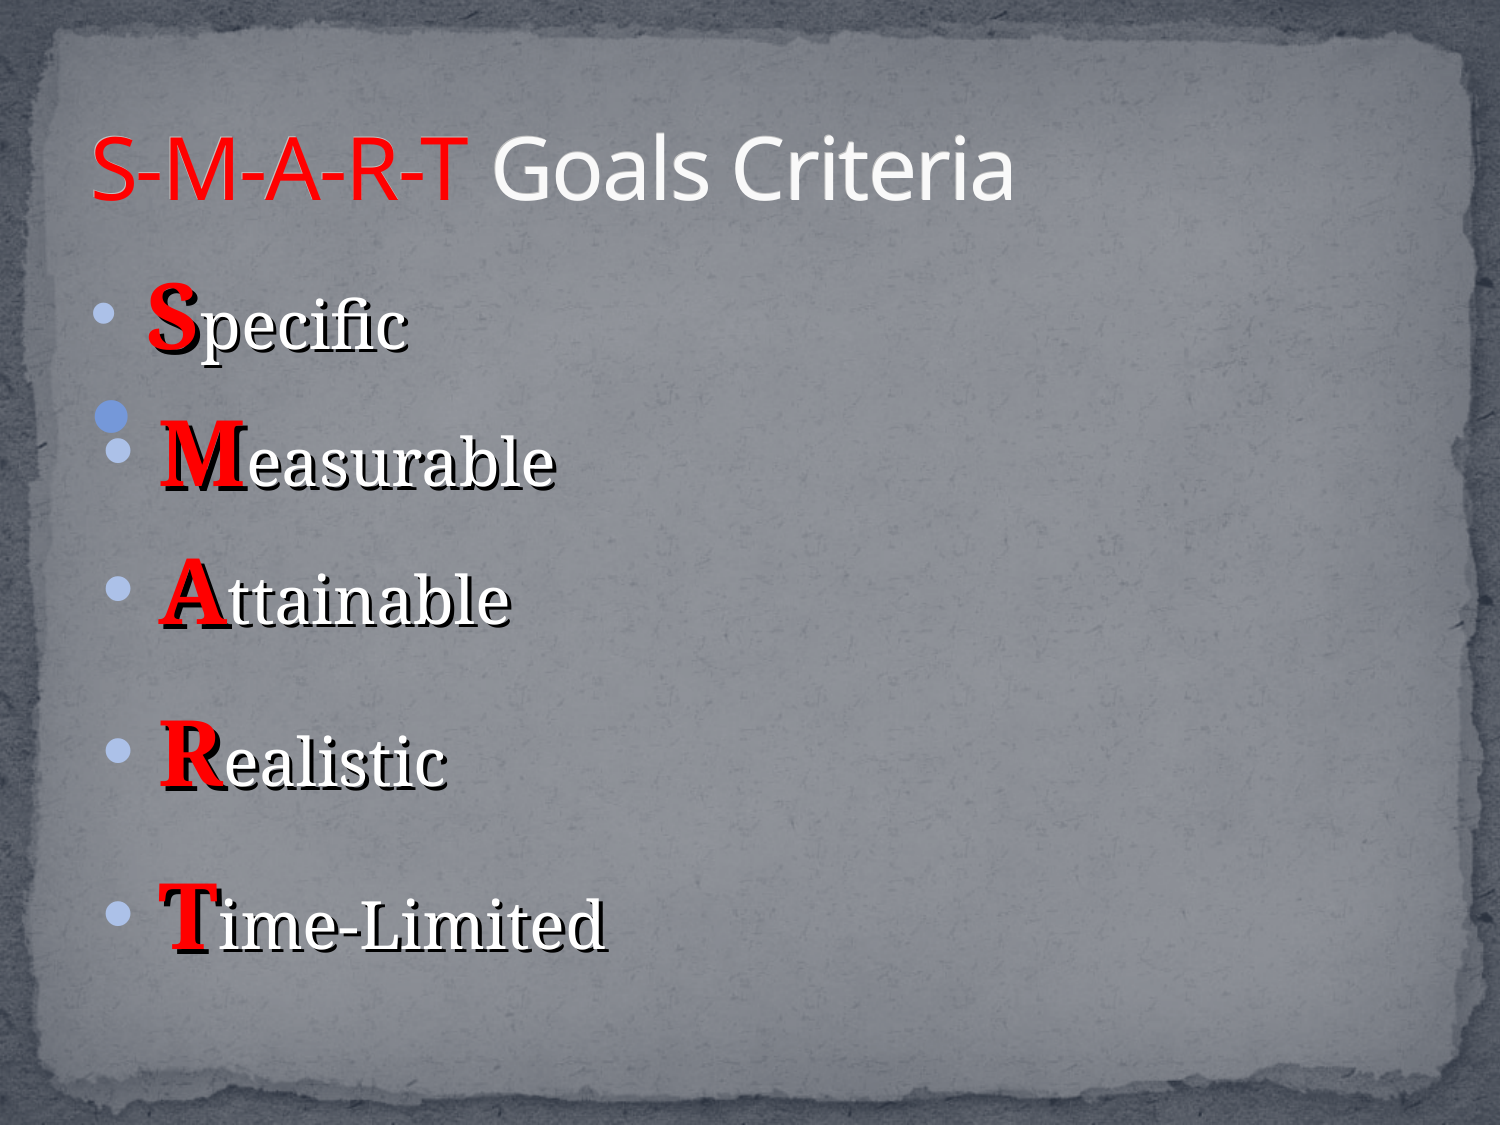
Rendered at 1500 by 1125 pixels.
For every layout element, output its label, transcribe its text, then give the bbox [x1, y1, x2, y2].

text_box Time-Limited [87, 850, 738, 988]
title S-M-A-R-T Goals Criteria [75, 24, 1426, 225]
text_box Measurable [87, 388, 575, 525]
list Specific [75, 249, 1426, 1000]
text_box Attainable [87, 525, 575, 663]
text_box Realistic [87, 688, 575, 825]
